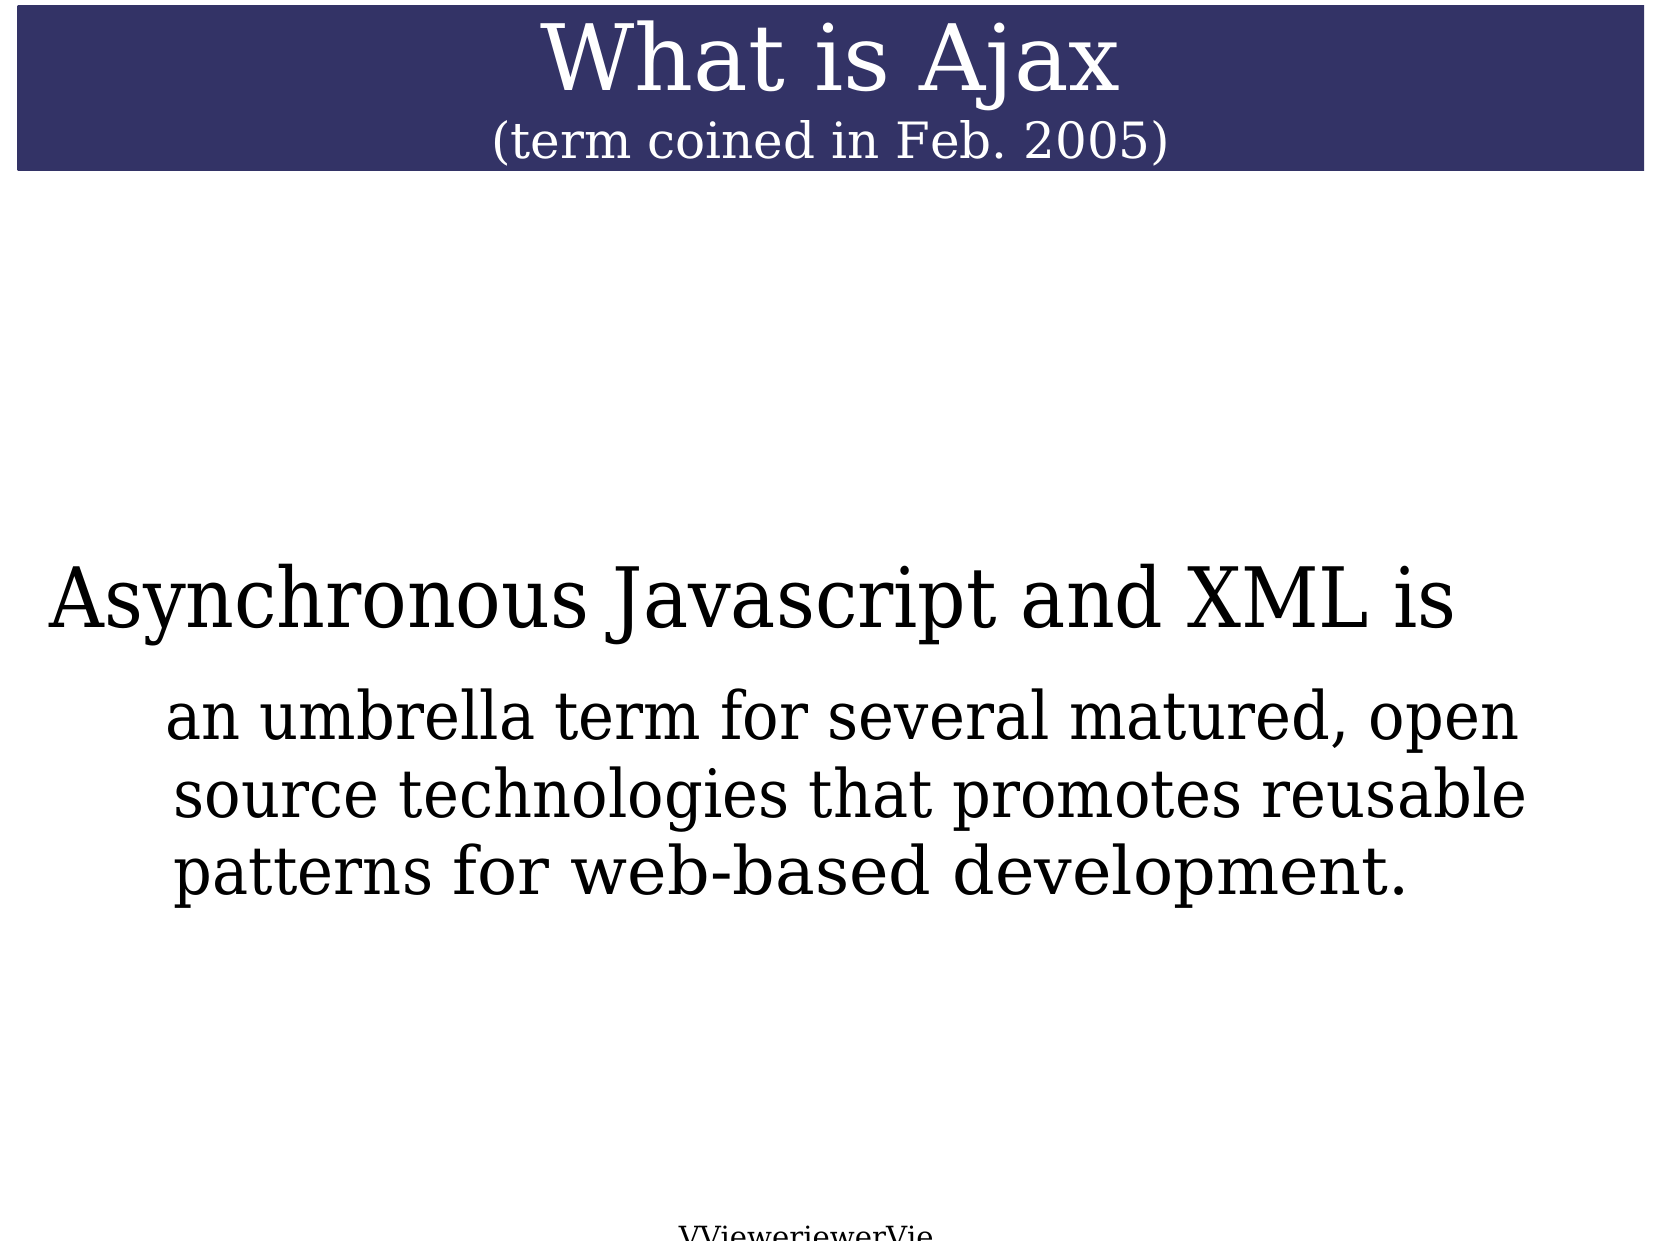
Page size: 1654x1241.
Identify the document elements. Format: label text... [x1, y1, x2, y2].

title What is Ajax (term coined in Feb. 2005) [17, 5, 1645, 171]
list Asynchronous Javascript and XML is an umbrella term for several matured, open source technologies that promotes reusable patterns for web-based development. [32, 550, 1630, 1013]
